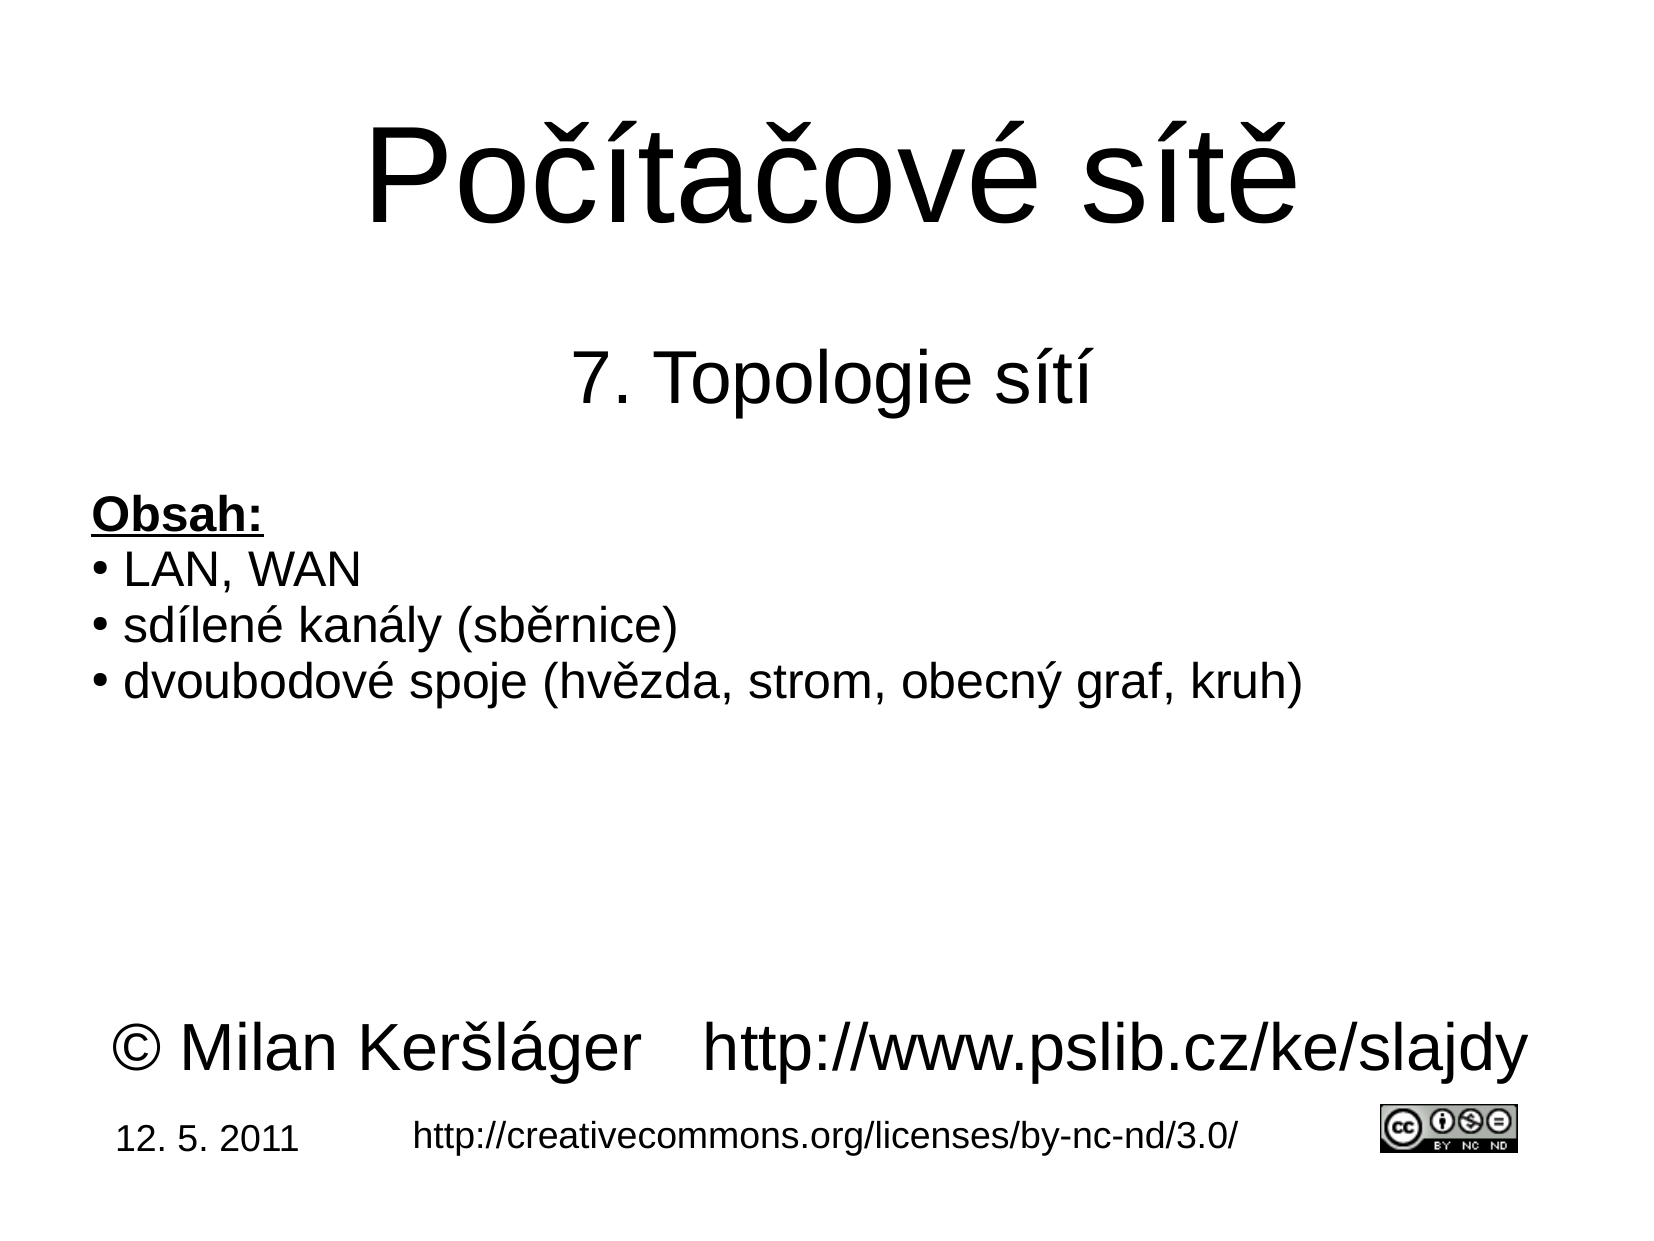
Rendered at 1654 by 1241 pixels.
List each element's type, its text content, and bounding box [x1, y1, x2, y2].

list © Milan Keršláger http://www.pslib.cz/ke/slajdy [76, 1009, 1565, 1087]
picture [1380, 1104, 1518, 1153]
text_box http://creativecommons.org/licenses/by-nc-nd/3.0/ [339, 1107, 1313, 1165]
text_box Obsah: LAN, WAN sdílené kanály (sběrnice) dvoubodové spoje (hvězda, strom, obecný graf, kruh) [76, 478, 1583, 718]
text_box 12.5.2011 [100, 1110, 337, 1168]
title Počítačové sítě 7. Topologie sítí [88, 56, 1577, 461]
